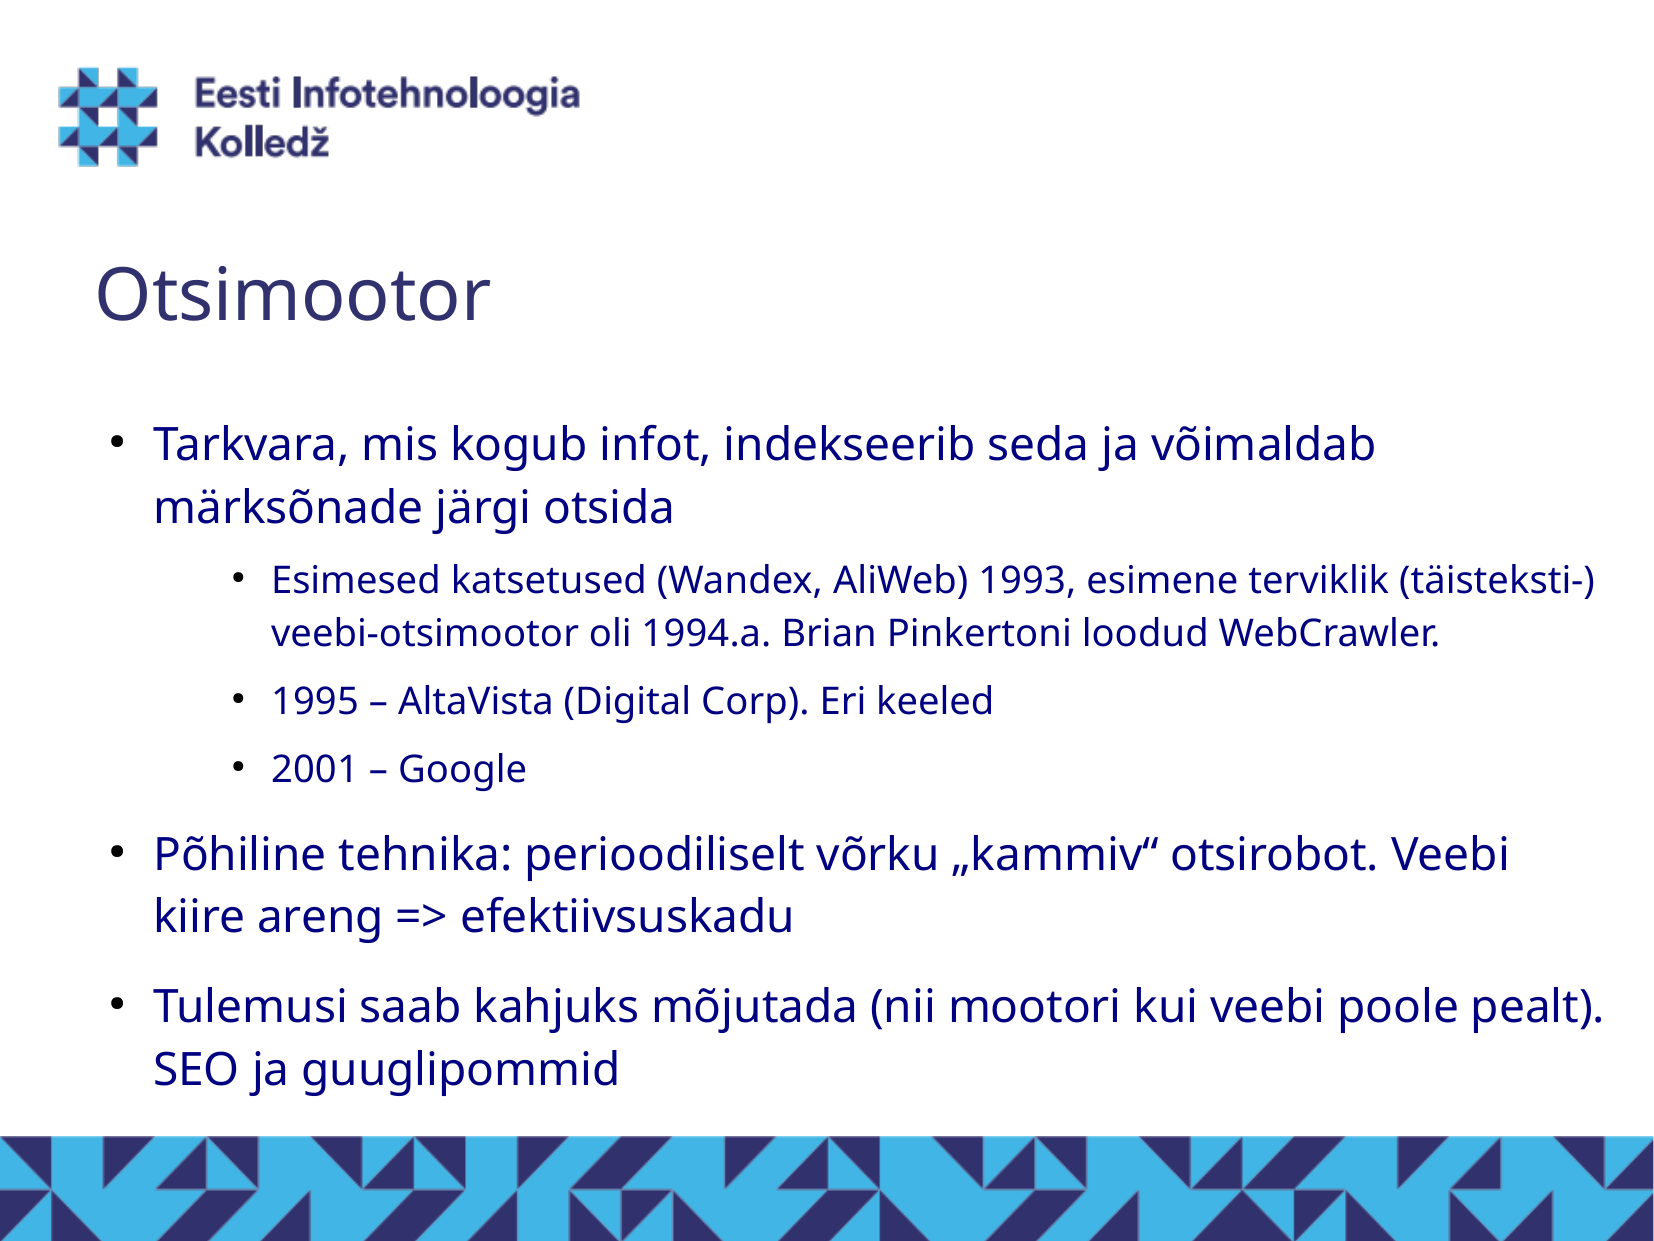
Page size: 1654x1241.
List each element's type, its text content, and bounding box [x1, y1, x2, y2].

list Tarkvara, mis kogub infot, indekseerib seda ja võimaldab märksõnade järgi otsida Esimesed katsetused (Wandex, AliWeb) 1993, esimene terviklik (täisteksti-) veebi-otsimootor oli 1994.a. Brian Pinkertoni loodud WebCrawler. 1995 – AltaVista (Digital Corp). Eri keeled 2001 – Google Põhiline tehnika: perioodiliselt võrku „kammiv“ otsirobot. Veebi kiire areng => efektiivsuskadu Tulemusi saab kahjuks mõjutada (nii mootori kui veebi poole pealt). SEO ja guuglipommid [94, 411, 1607, 1111]
title Otsimootor [94, 188, 1607, 396]
